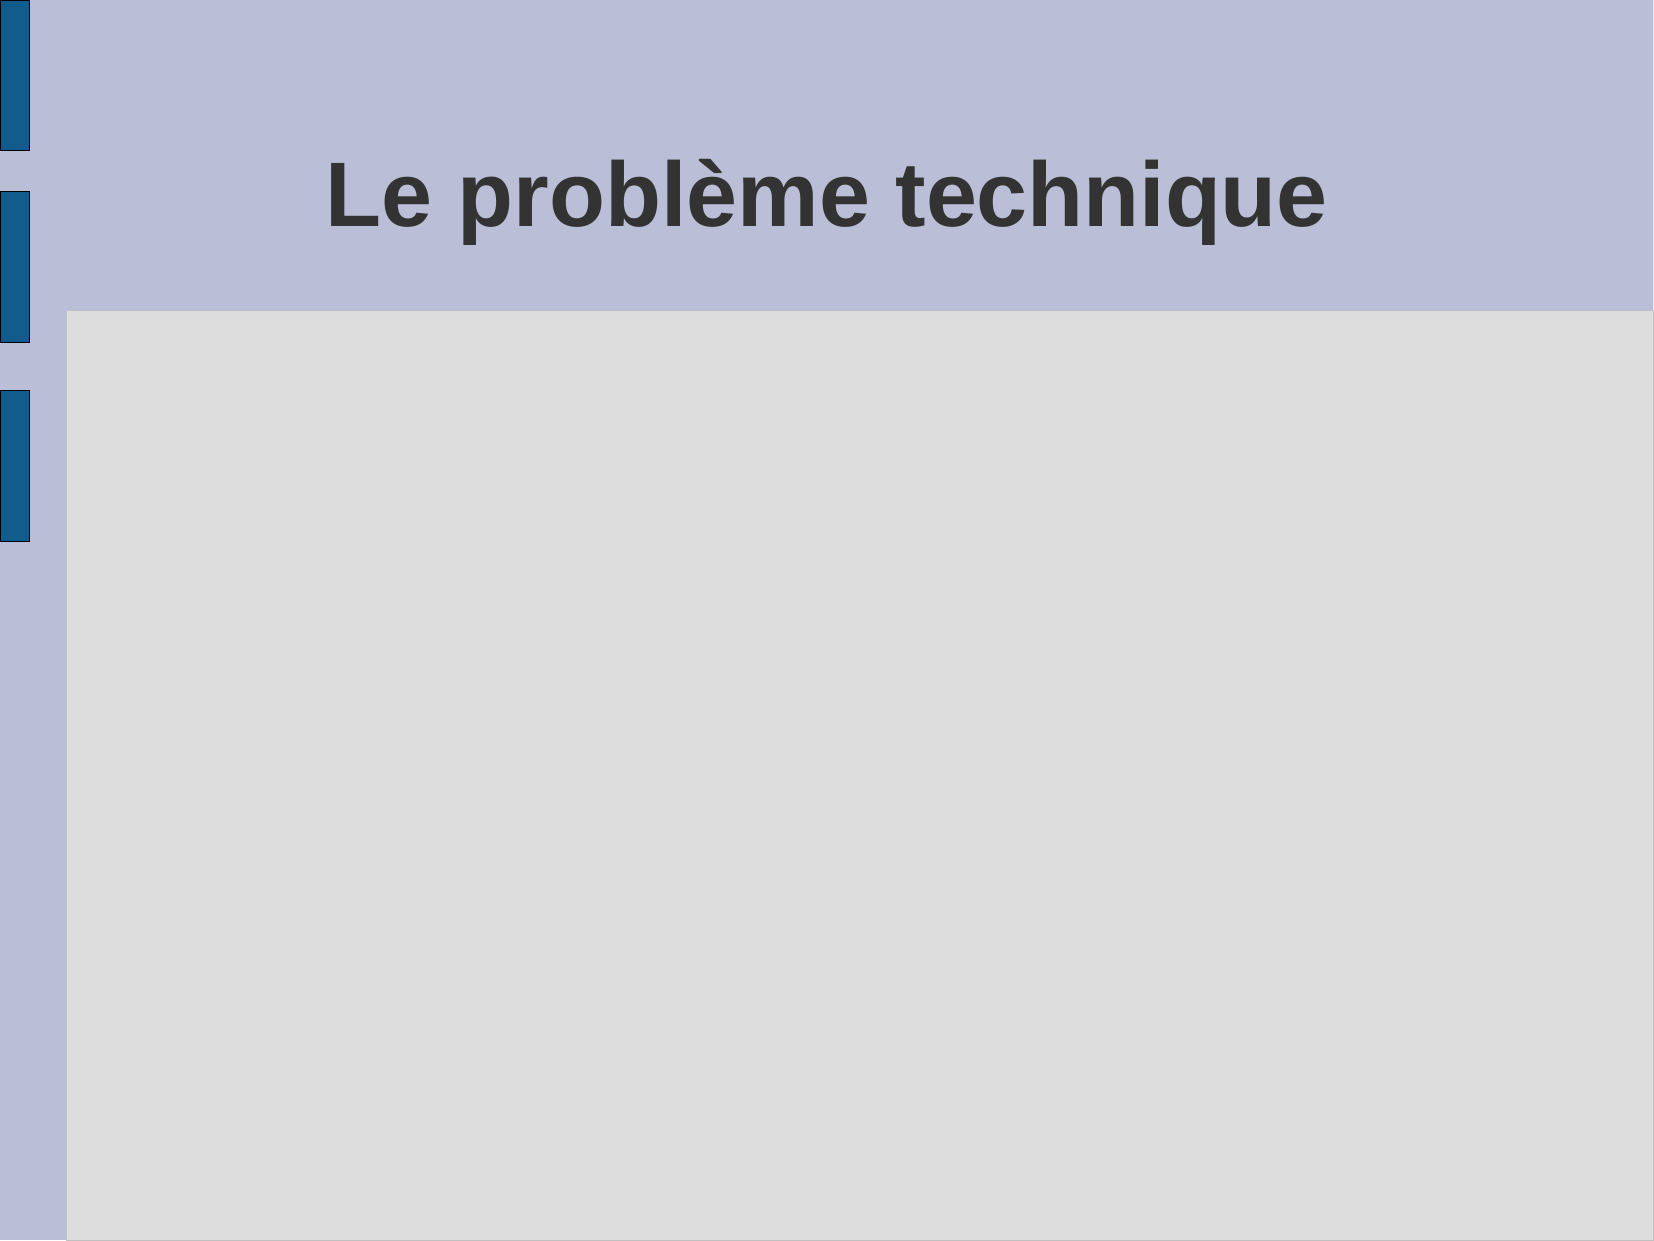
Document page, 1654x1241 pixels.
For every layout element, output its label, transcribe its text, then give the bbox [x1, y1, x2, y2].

title Le problème technique [121, 91, 1534, 299]
